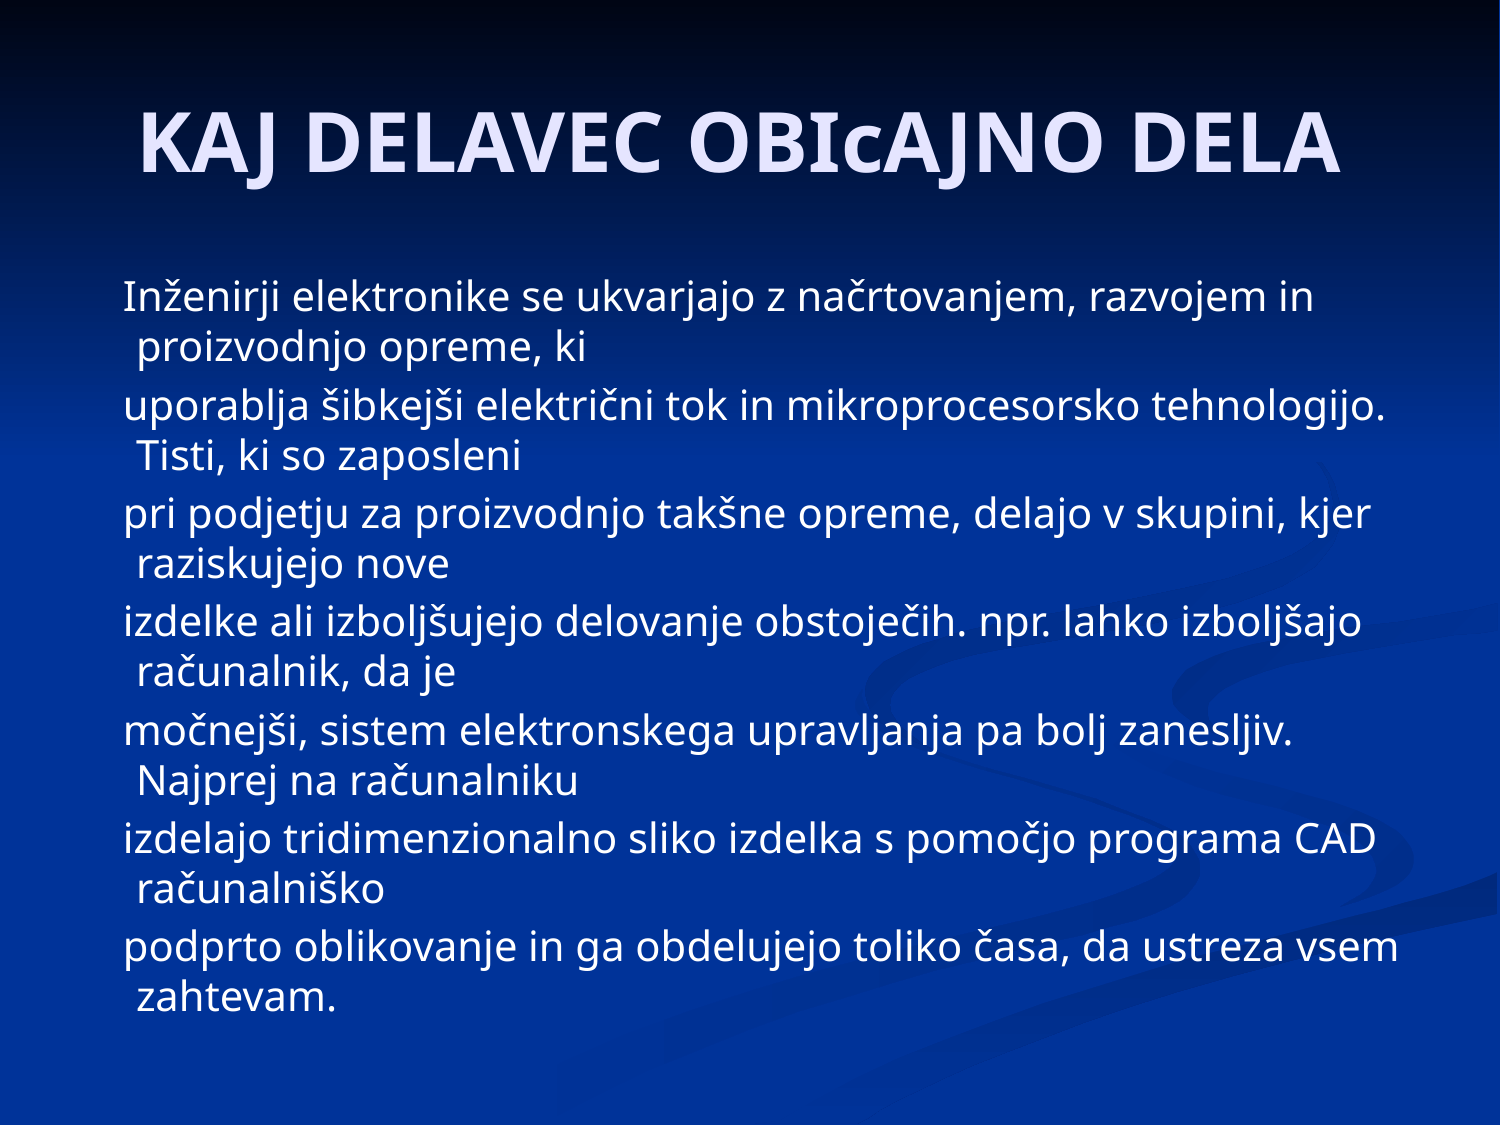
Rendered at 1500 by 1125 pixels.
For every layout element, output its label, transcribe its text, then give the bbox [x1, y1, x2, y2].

title KAJ DELAVEC OBIcAJNO DELA [75, 45, 1425, 233]
list Inženirji elektronike se ukvarjajo z načrtovanjem, razvojem in proizvodnjo opreme, ki uporablja šibkejši električni tok in mikroprocesorsko tehnologijo. Tisti, ki so zaposleni pri podjetju za proizvodnjo takšne opreme, delajo v skupini, kjer raziskujejo nove izdelke ali izboljšujejo delovanje obstoječih. npr. lahko izboljšajo računalnik, da je močnejši, sistem elektronskega upravljanja pa bolj zanesljiv. Najprej na računalniku izdelajo tridimenzionalno sliko izdelka s pomočjo programa CAD računalniško podprto oblikovanje in ga obdelujejo toliko časa, da ustreza vsem zahtevam. [64, 262, 1425, 1083]
